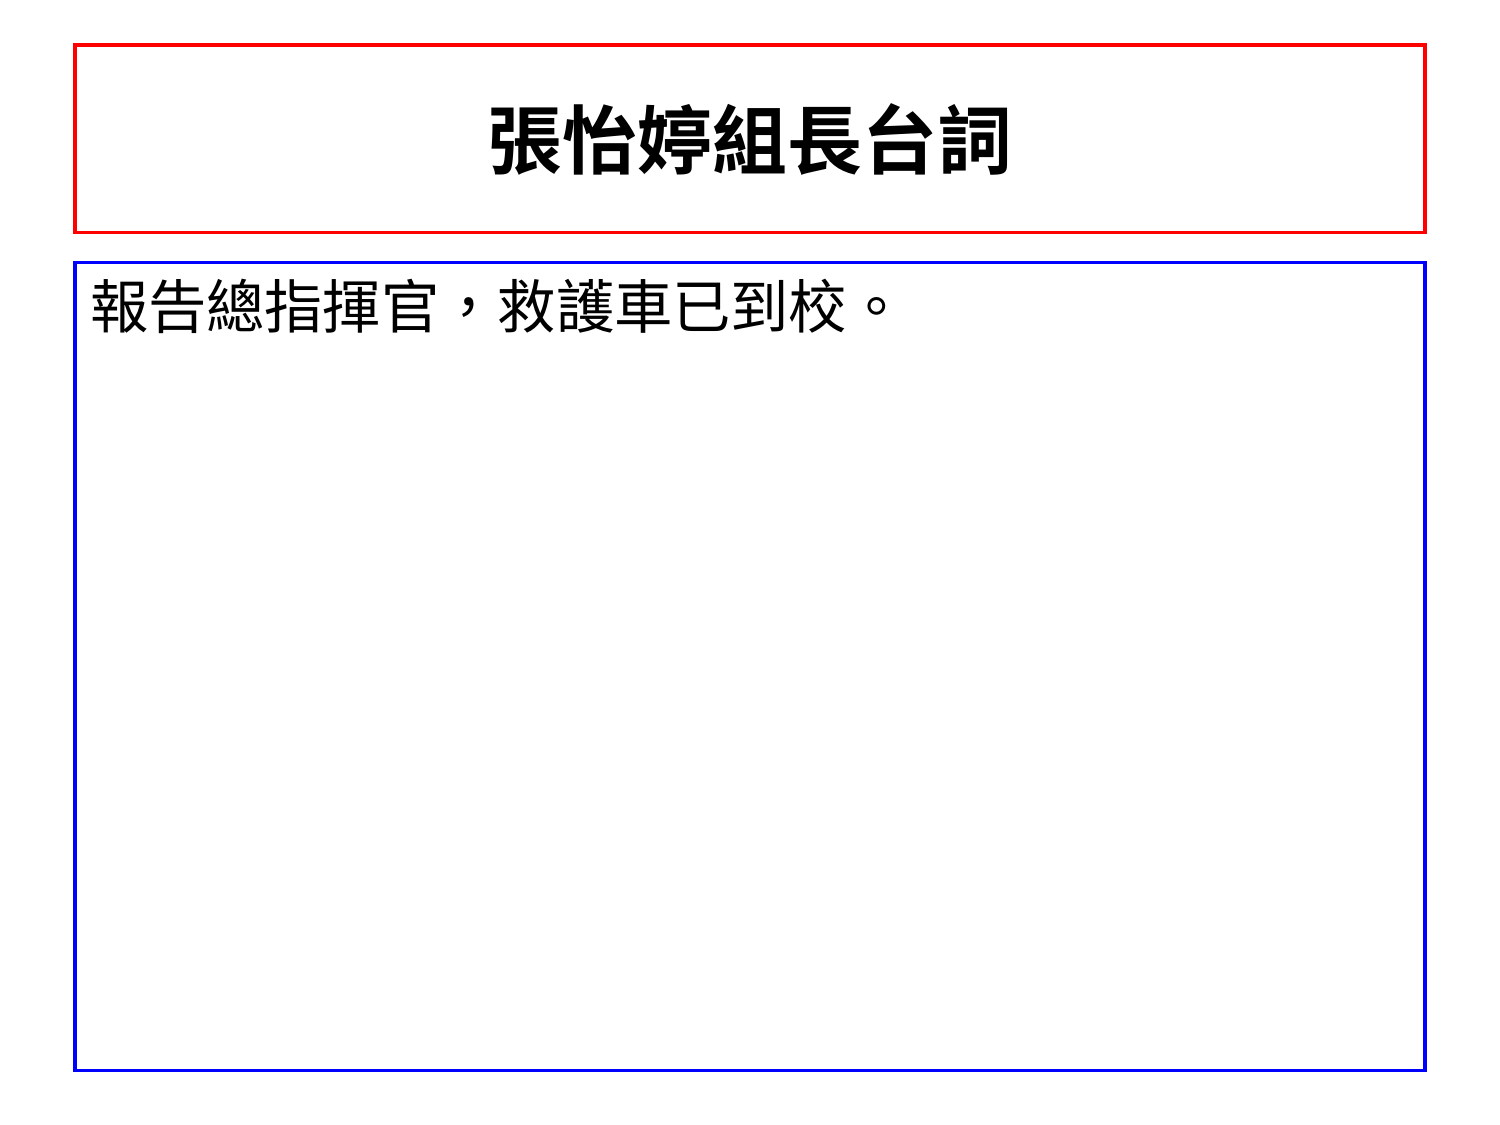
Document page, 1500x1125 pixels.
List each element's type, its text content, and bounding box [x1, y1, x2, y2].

list 報告總指揮官，救護車已到校。 [75, 262, 1426, 1071]
title 張怡婷組長台詞 [75, 45, 1426, 233]
